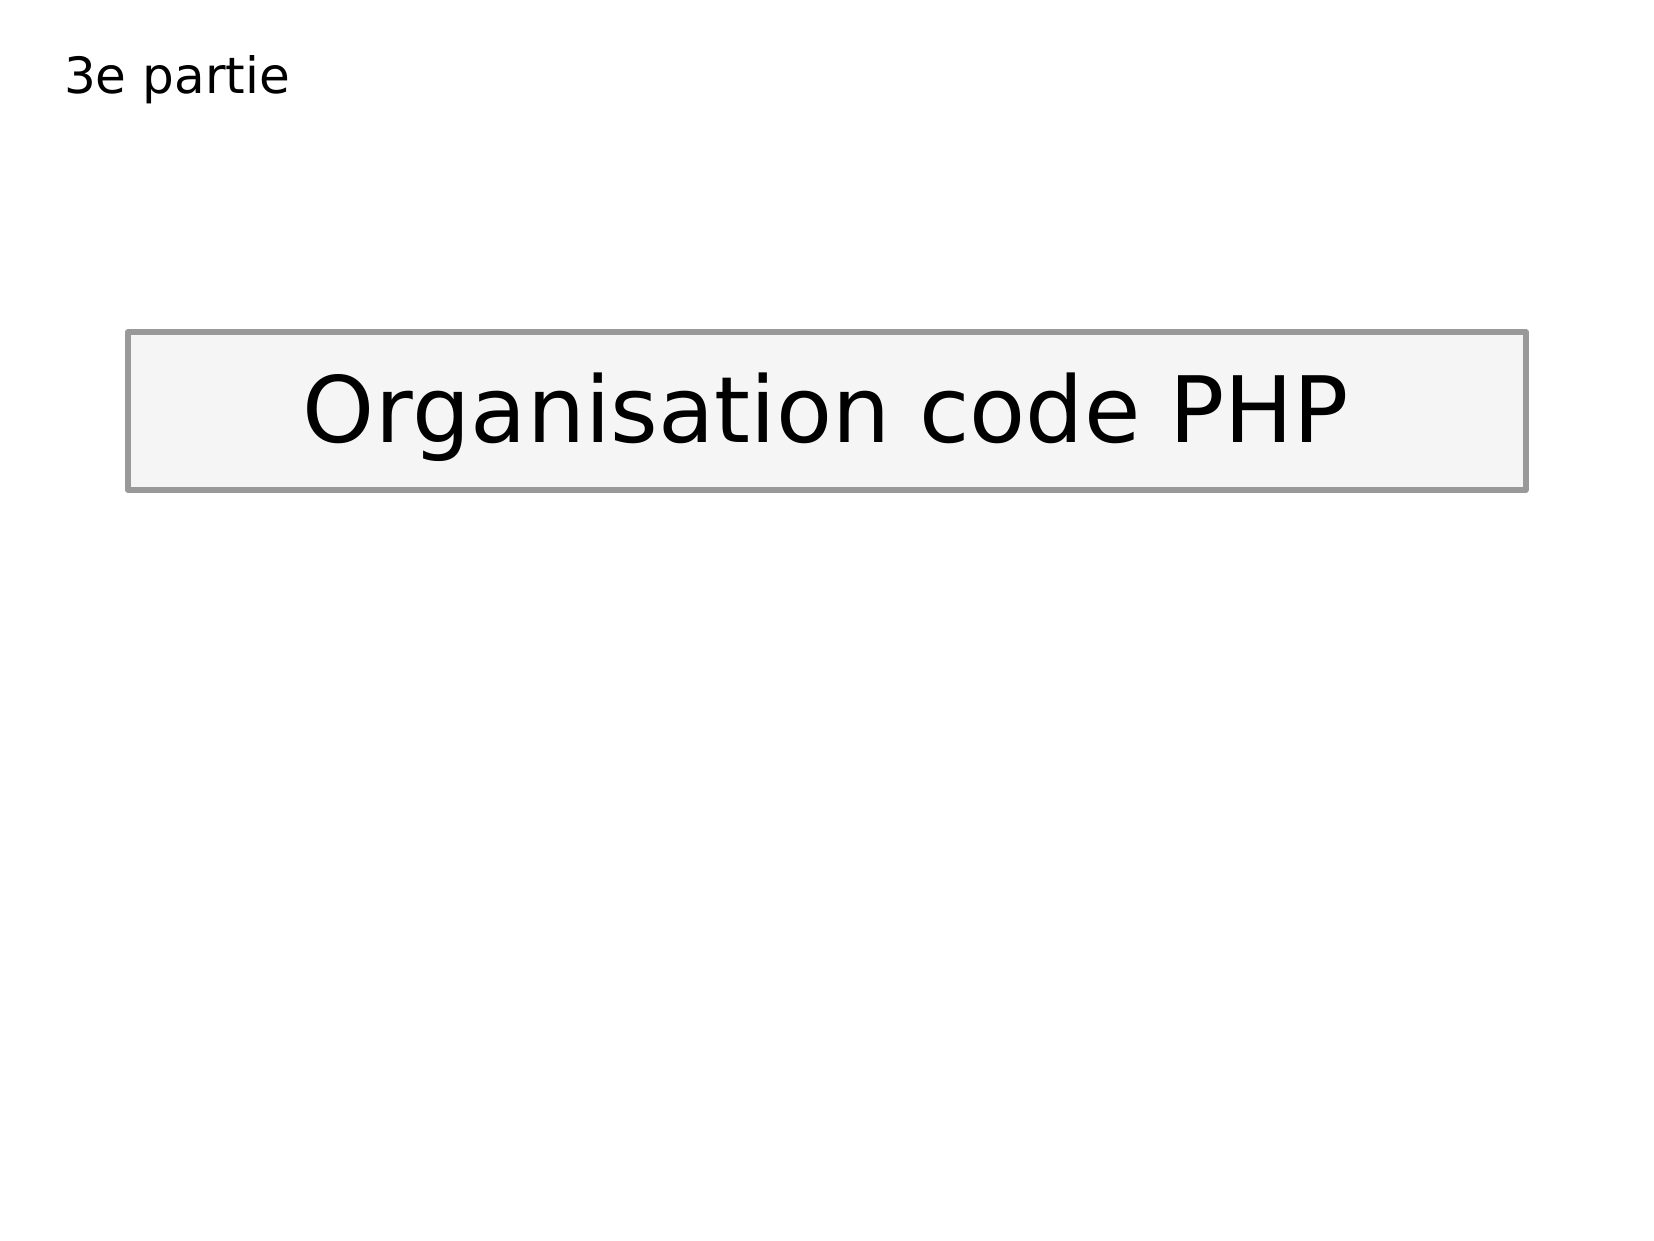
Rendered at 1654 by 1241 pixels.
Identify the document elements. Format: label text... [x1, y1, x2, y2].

text_box 3e partie [43, 47, 349, 106]
title Organisation code PHP [136, 347, 1518, 473]
text_box [127, 331, 1526, 490]
